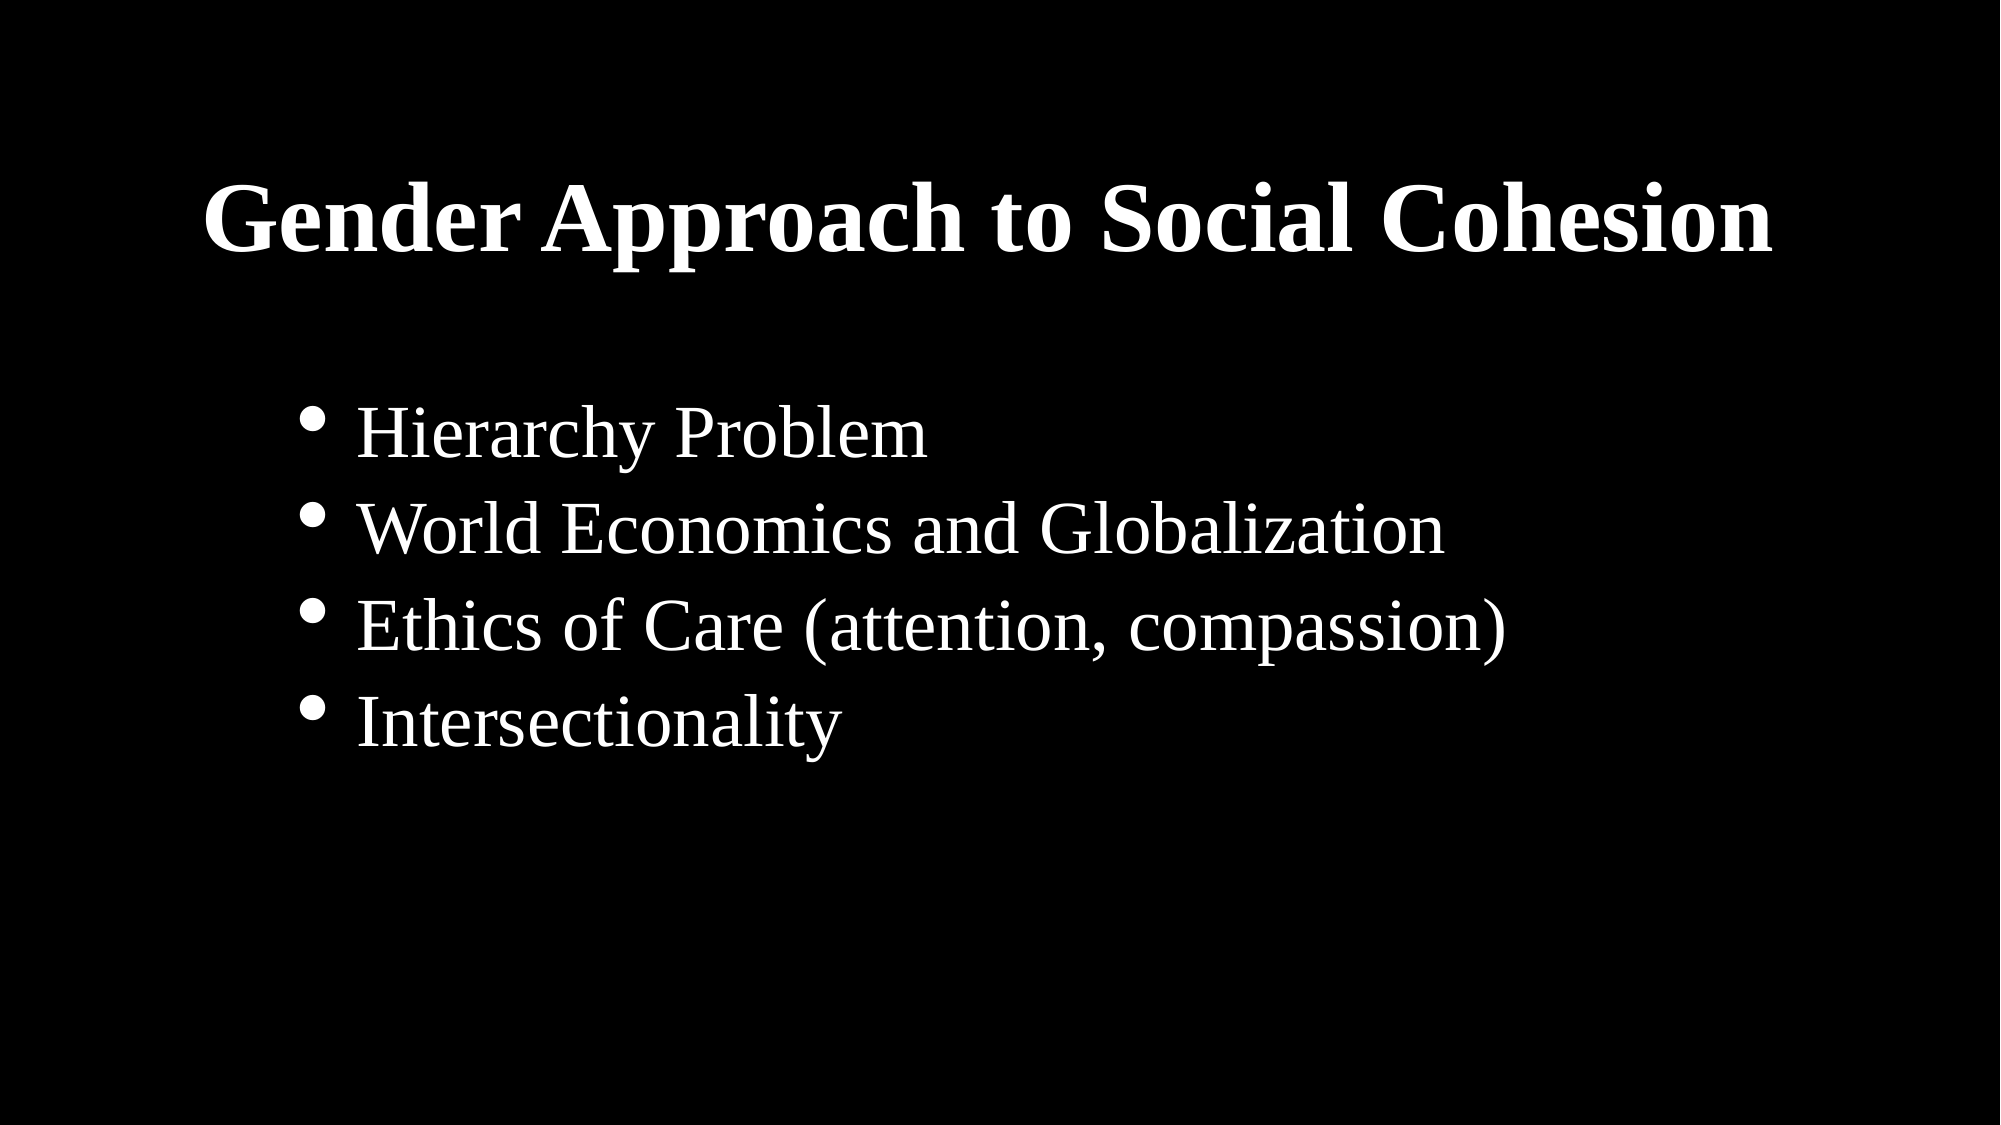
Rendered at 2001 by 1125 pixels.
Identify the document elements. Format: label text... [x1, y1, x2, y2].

text_box Hierarchy Problem World Economics and Globalization Ethics of Care (attention, compassion) Intersectionality [285, 368, 2000, 836]
text_box Gender Approach to Social Cohesion [186, 143, 1963, 281]
